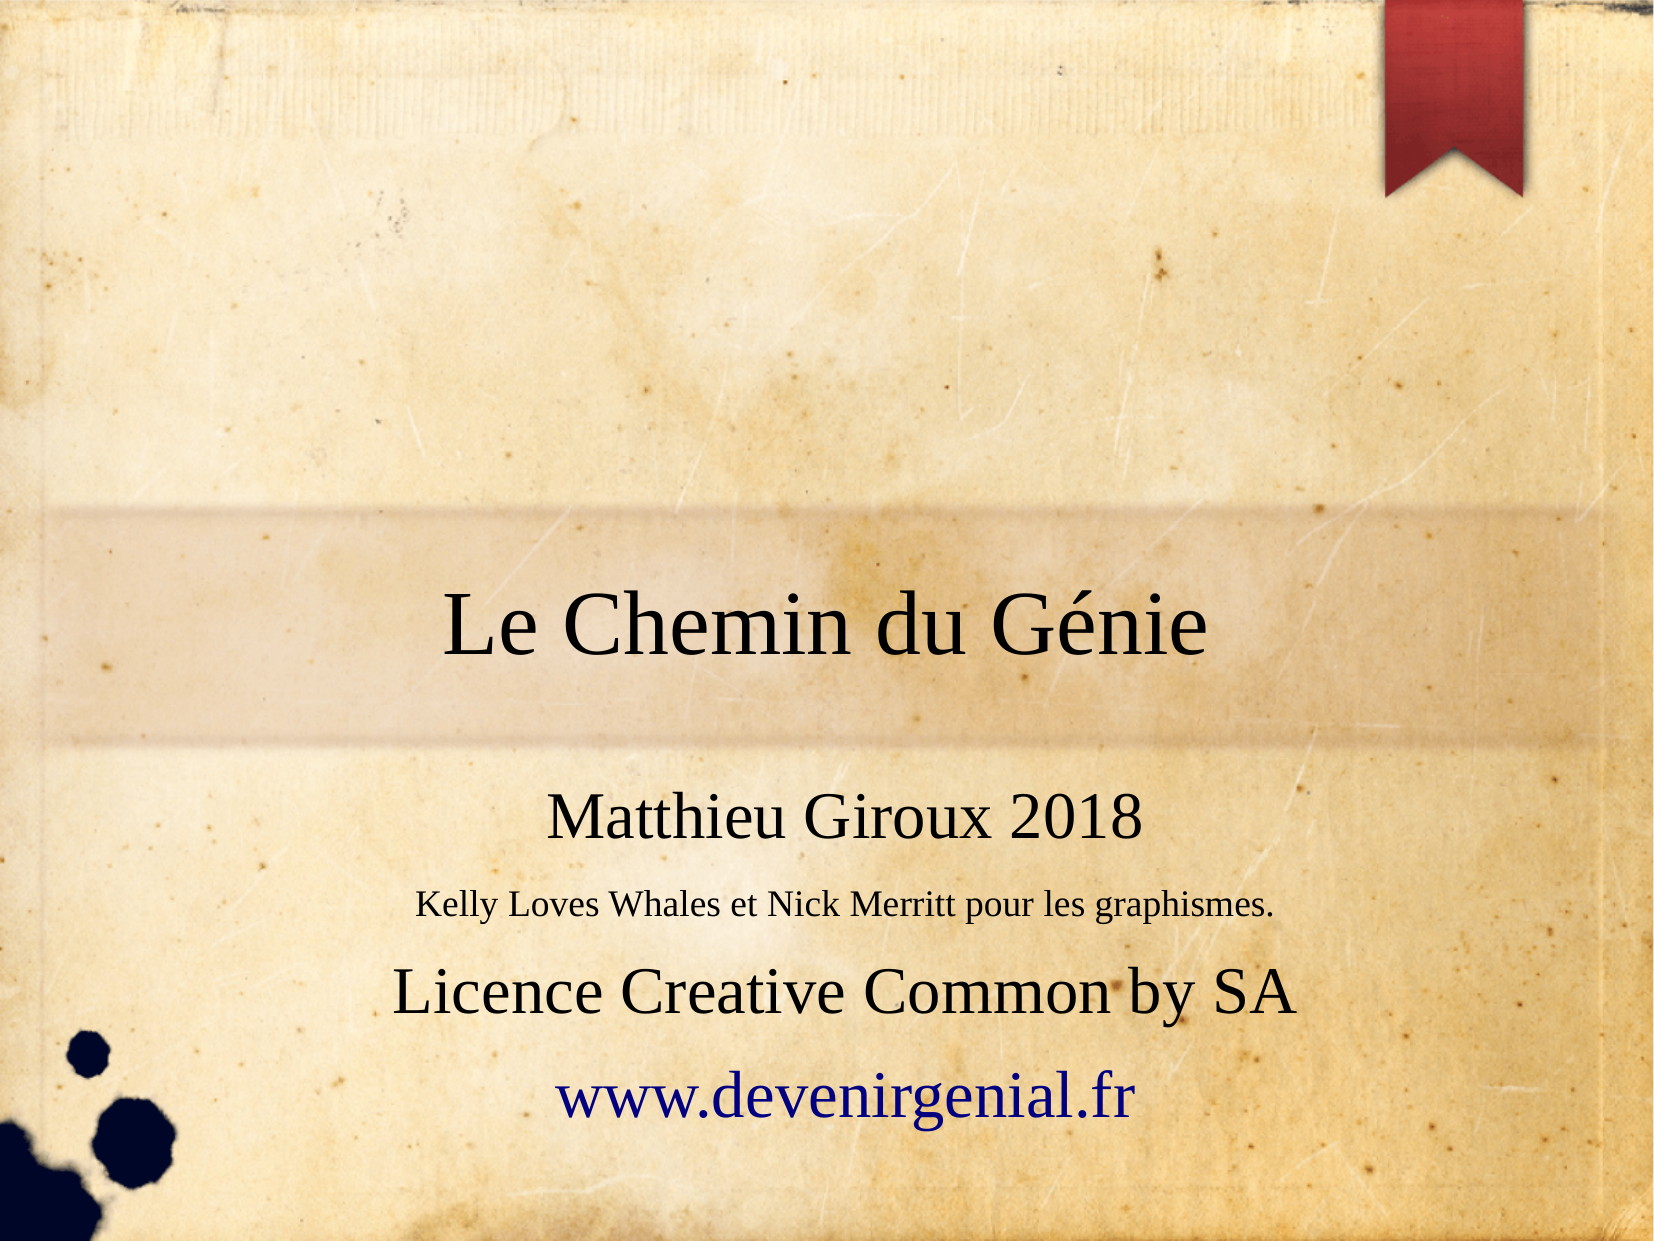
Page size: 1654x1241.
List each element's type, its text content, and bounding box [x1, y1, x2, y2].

picture [0, 0, 1654, 1241]
list Matthieu Giroux 2018 Kelly Loves Whales et Nick Merritt pour les graphismes. Licence Creative Common by SA www.devenirgenial.fr [82, 779, 1538, 1205]
title Le Chemin du Génie [82, 519, 1571, 727]
